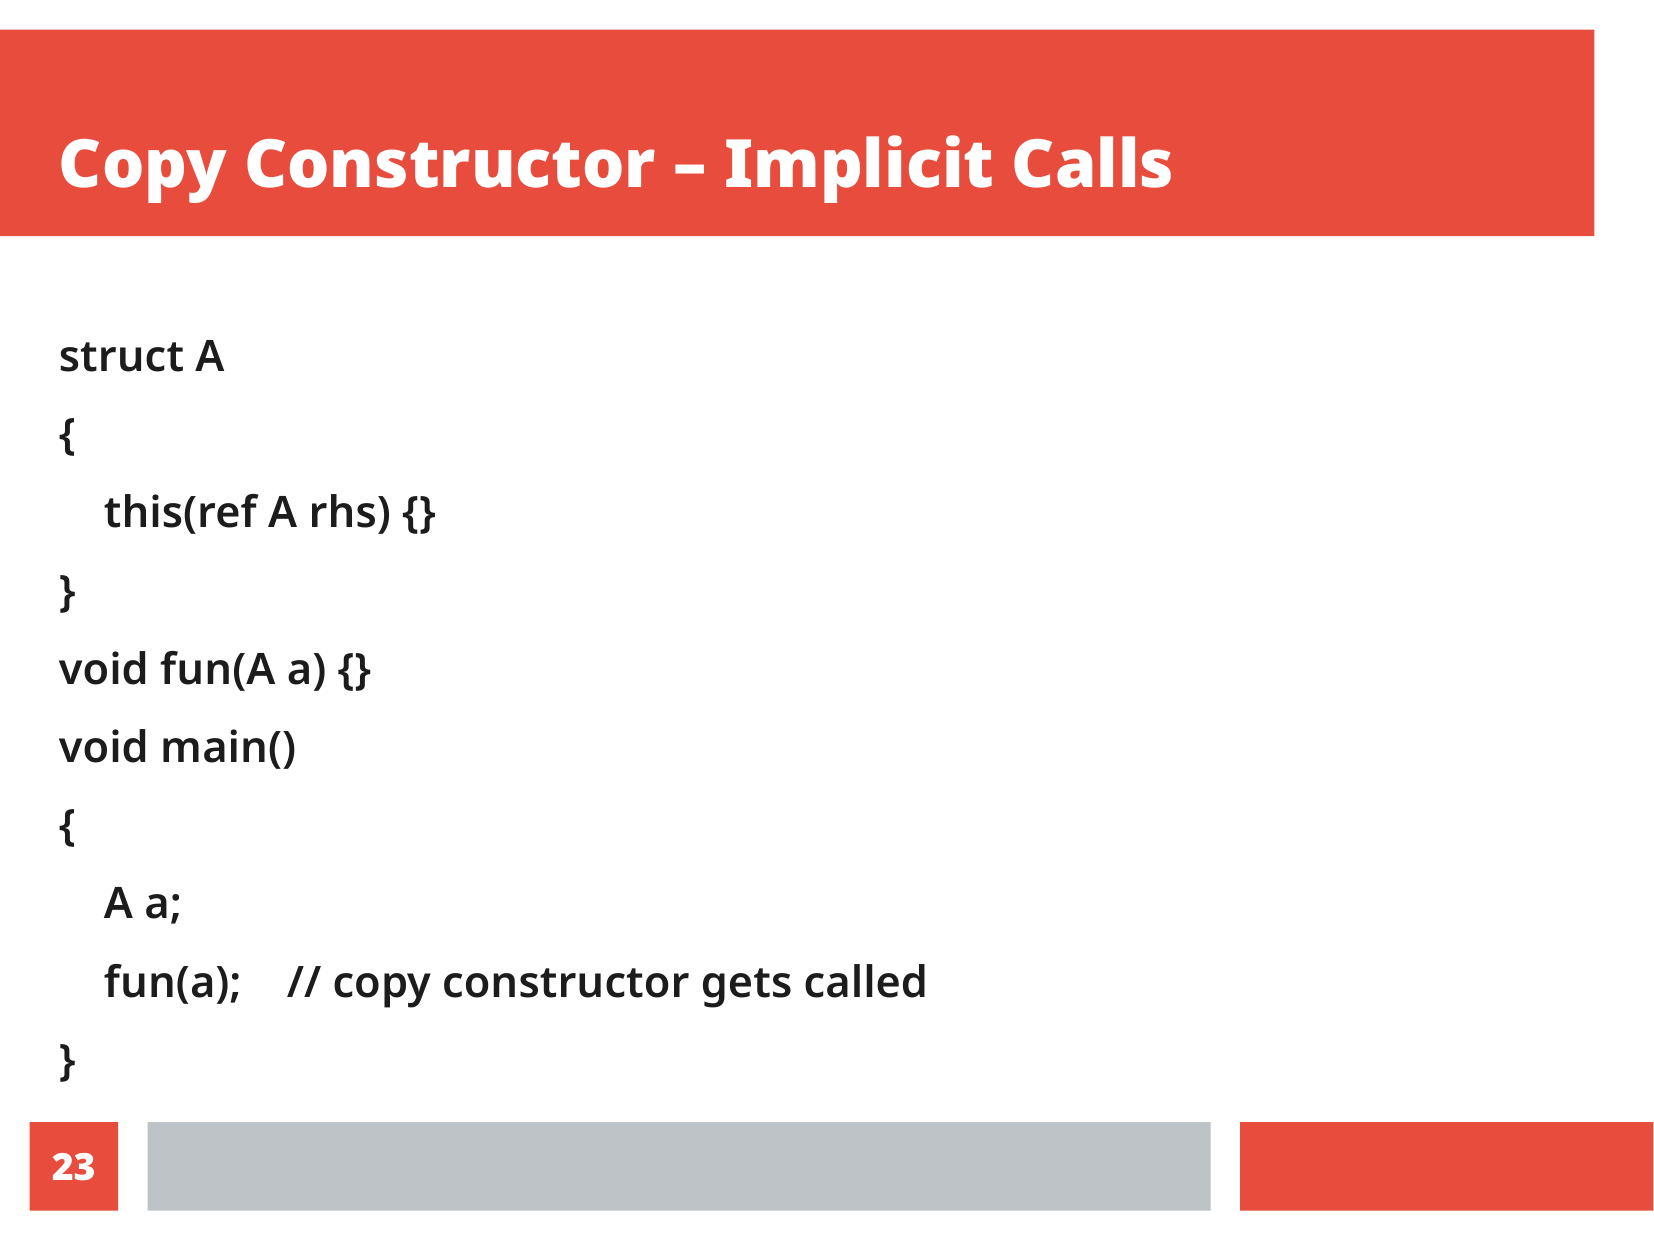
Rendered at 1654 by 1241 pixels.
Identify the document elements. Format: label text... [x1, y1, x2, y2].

list struct A { this(ref A rhs) {} } void fun(A a) {} void main() { A a; fun(a); // copy constructor gets called } [59, 324, 1565, 1093]
title Copy Constructor – Implicit Calls [59, 59, 1595, 207]
